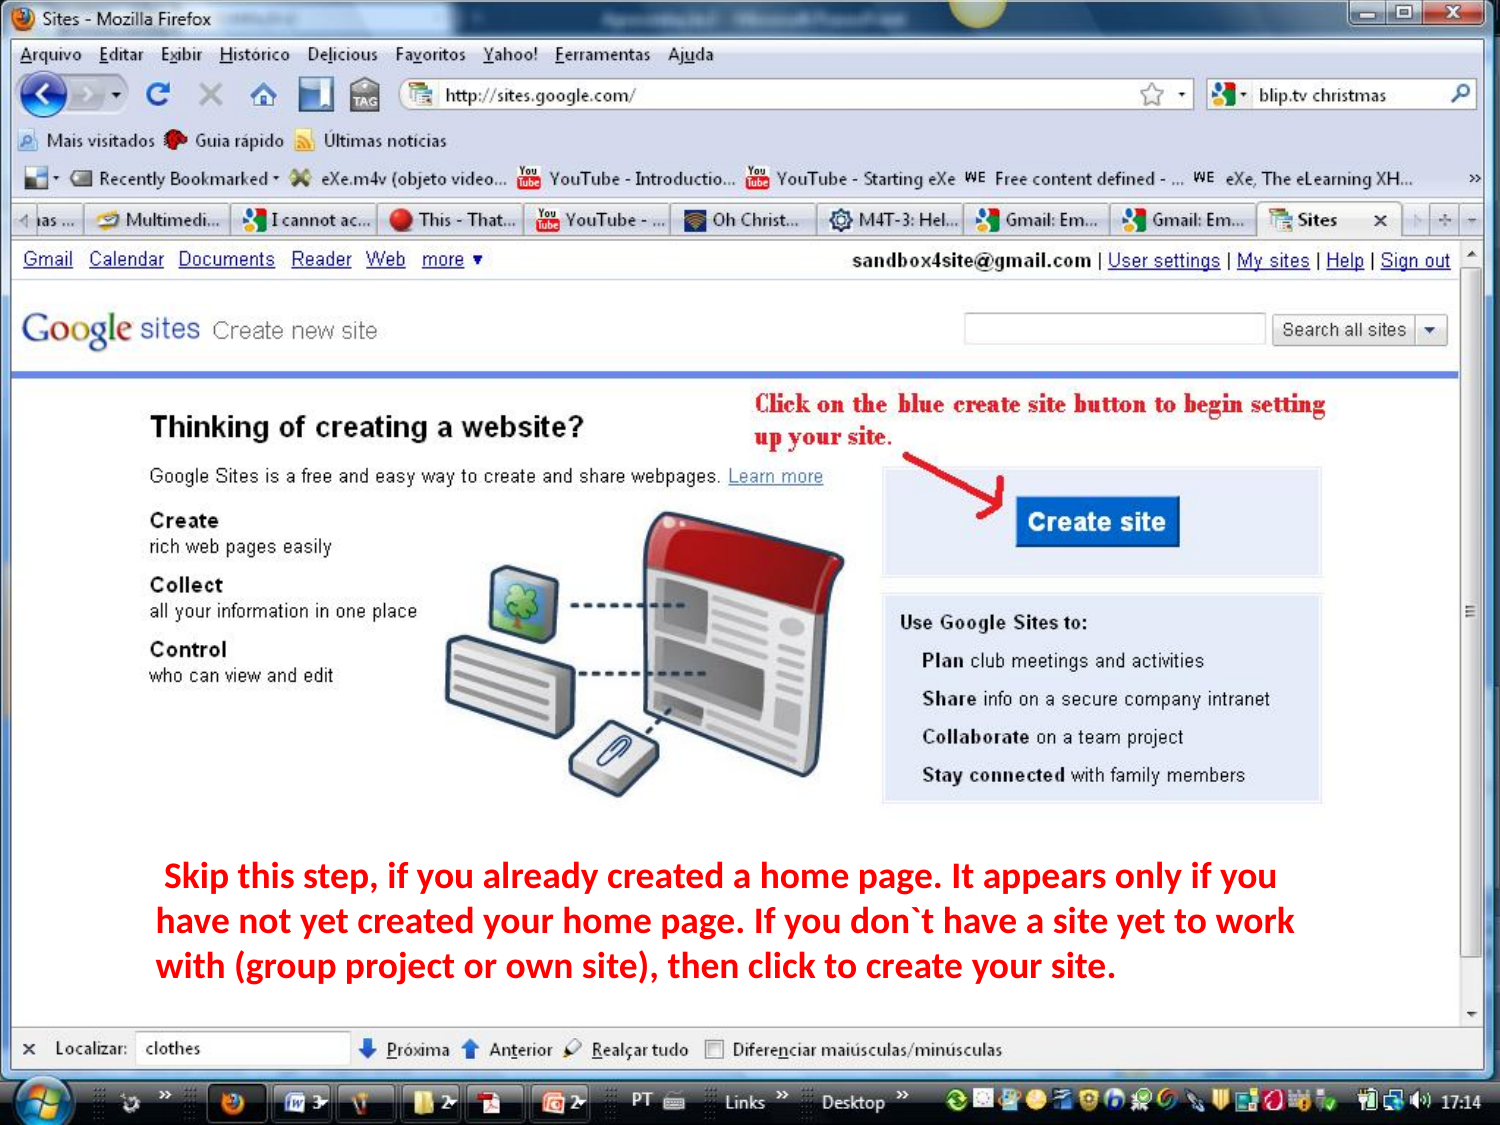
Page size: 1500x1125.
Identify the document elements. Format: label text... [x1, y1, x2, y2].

picture [0, 0, 1500, 1125]
text_box Skip this step, if you already created a home page. It appears only if you have not yet created your home page. If you don`t have a site yet to work with (group project or own site), then click to create your site. [141, 844, 1324, 994]
